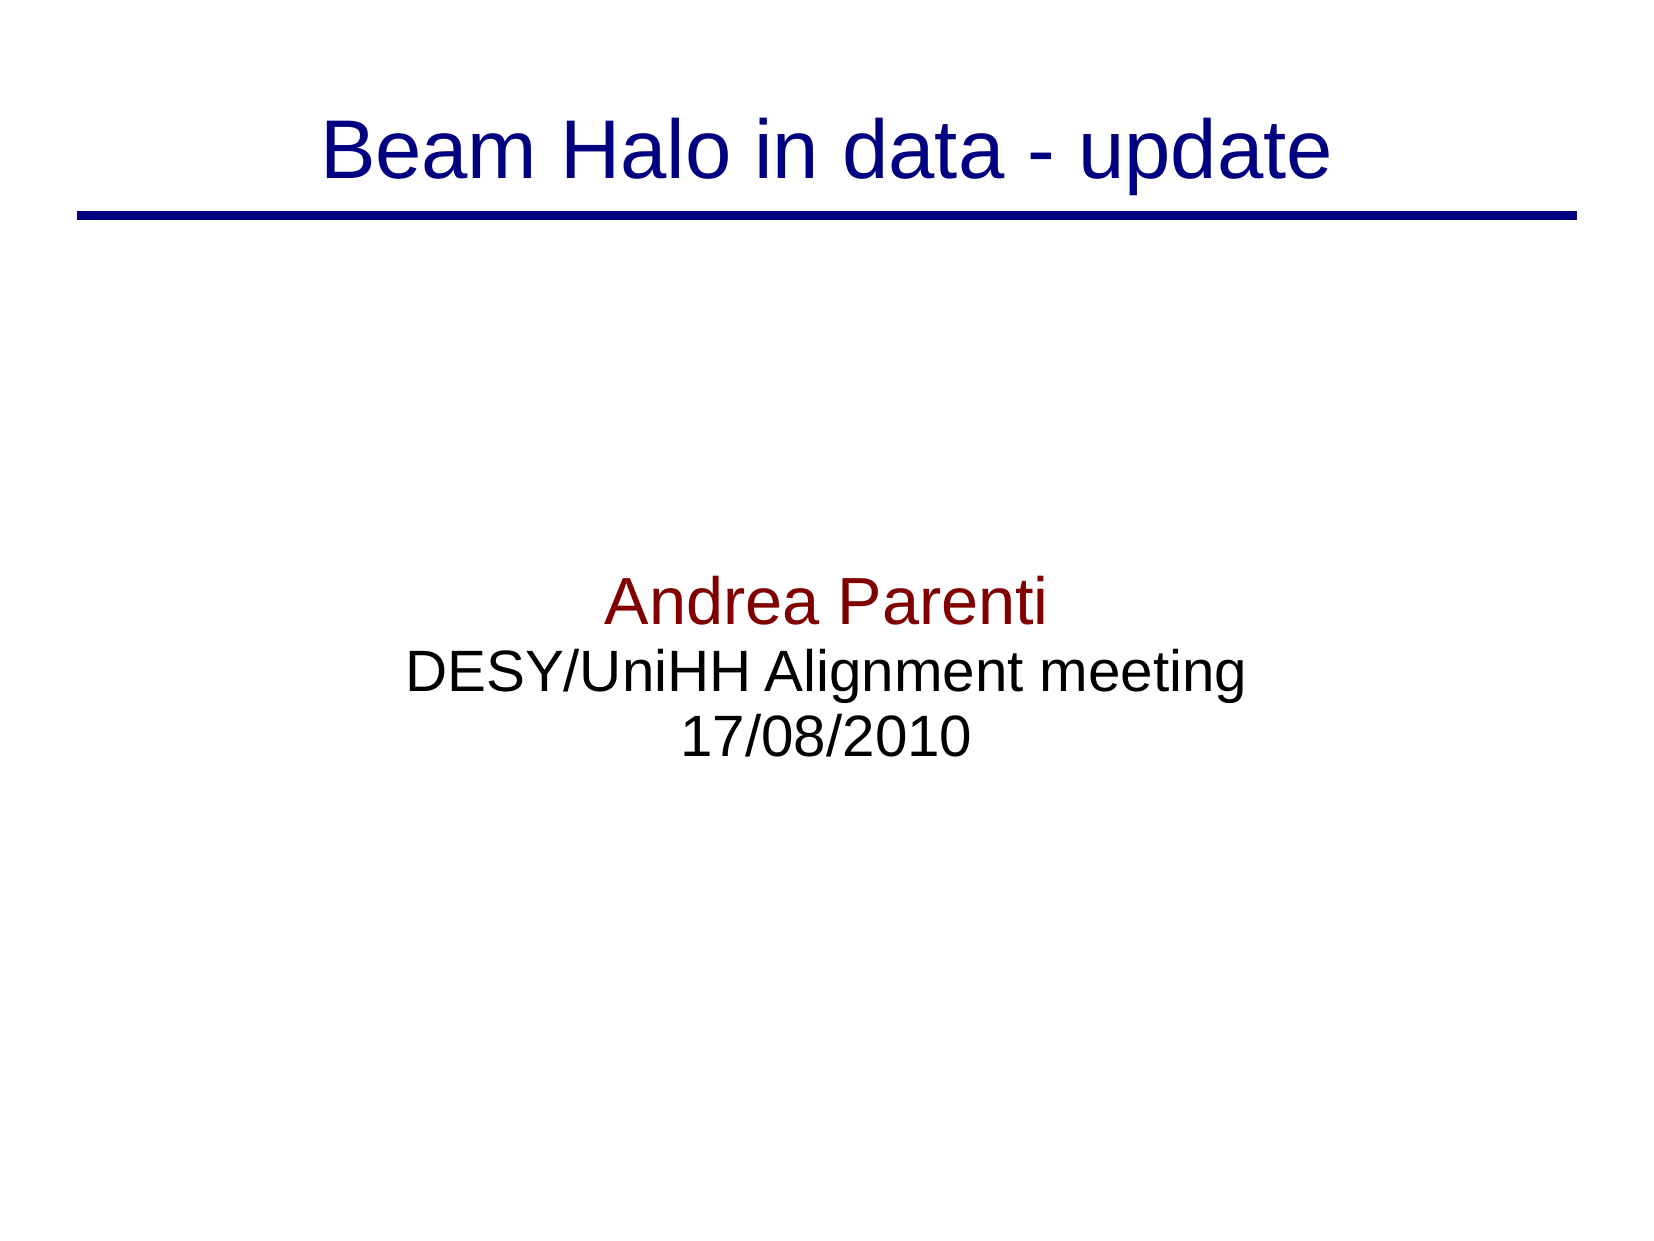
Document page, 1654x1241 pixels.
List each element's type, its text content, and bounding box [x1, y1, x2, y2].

title Beam Halo in data - update [82, 75, 1571, 225]
subtitle Andrea Parenti DESY/UniHH Alignment meeting 17/08/2010 [82, 225, 1571, 1109]
